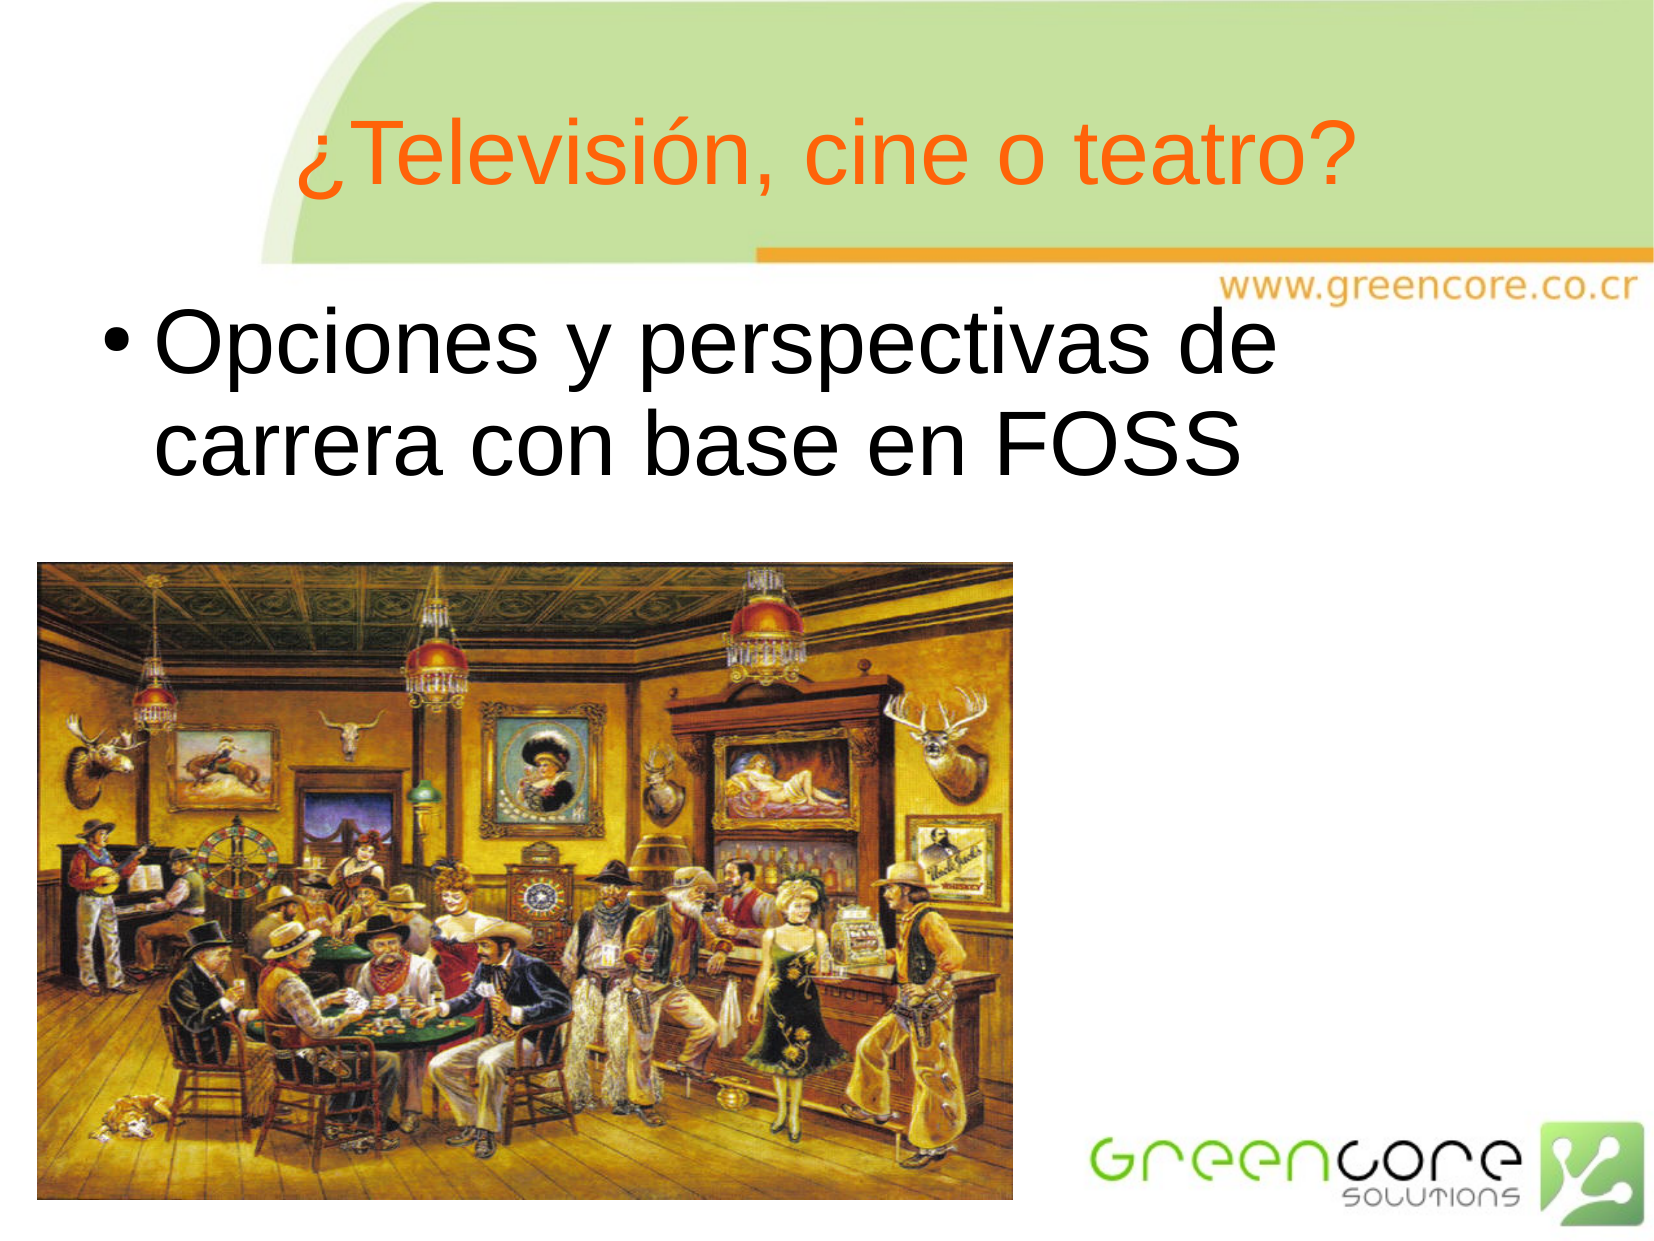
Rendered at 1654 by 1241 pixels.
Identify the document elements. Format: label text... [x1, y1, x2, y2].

title ¿Televisión, cine o teatro? [82, 56, 1571, 250]
picture [0, 0, 1654, 1241]
list Opciones y perspectivas de carrera con base en FOSS [82, 290, 1571, 1094]
